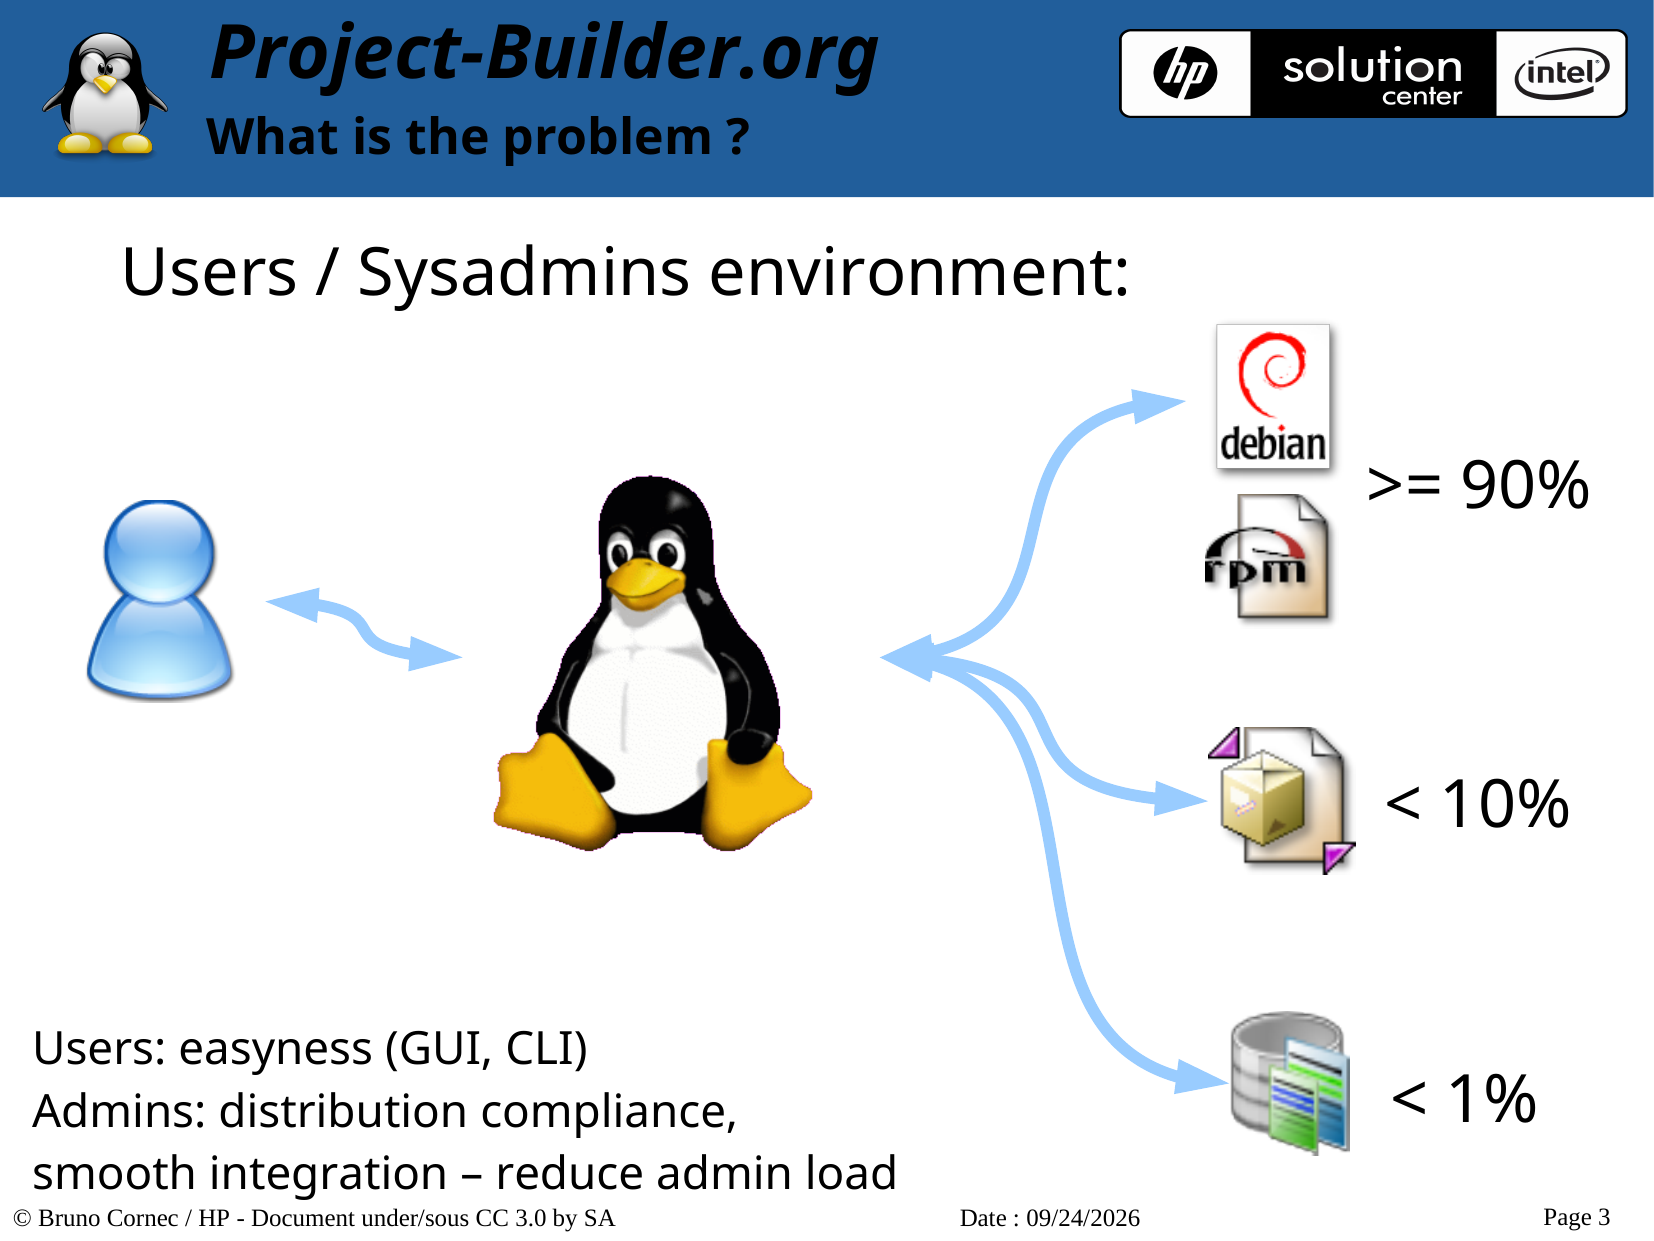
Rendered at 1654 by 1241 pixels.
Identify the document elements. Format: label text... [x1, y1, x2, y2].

text_box Users / Sysadmins environment: [120, 224, 1168, 311]
title What is the problem ? [206, 56, 1121, 218]
text_box >= 90% [1366, 437, 1654, 523]
picture [1186, 311, 1364, 492]
picture [1208, 727, 1356, 875]
text_box < 10% [1384, 755, 1654, 842]
text_box < 1% [1390, 1051, 1654, 1137]
picture [1119, 29, 1628, 118]
picture [1205, 494, 1339, 629]
picture [1229, 1011, 1350, 1156]
text_box Users: easyness (GUI, CLI) Admins: distribution compliance, smooth integration – reduce admin load [32, 1015, 1008, 1176]
picture [42, 29, 168, 167]
picture [62, 500, 266, 703]
picture [462, 430, 880, 884]
